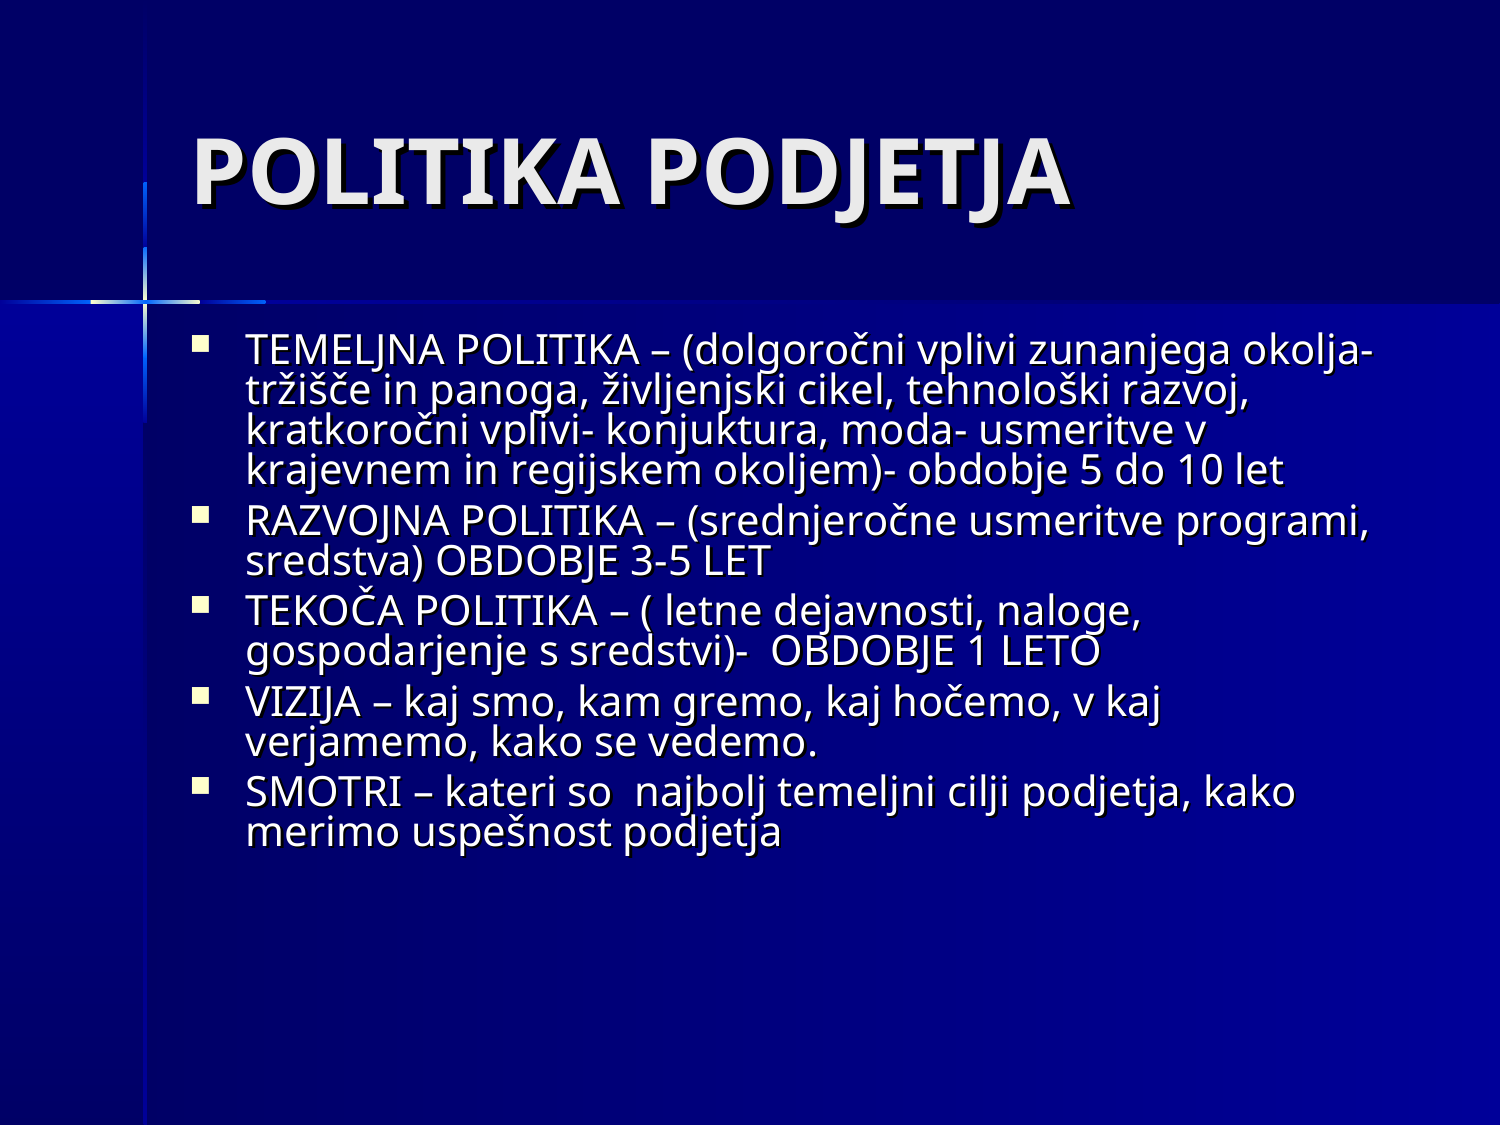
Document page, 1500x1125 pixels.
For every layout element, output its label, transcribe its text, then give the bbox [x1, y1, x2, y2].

title POLITIKA PODJETJA [174, 49, 1413, 285]
list TEMELJNA POLITIKA – (dolgoročni vplivi zunanjega okolja- tržišče in panoga, življenjski cikel, tehnološki razvoj, kratkoročni vplivi- konjuktura, moda- usmeritve v krajevnem in regijskem okoljem)- obdobje 5 do 10 let RAZVOJNA POLITIKA – (srednjeročne usmeritve programi, sredstva) OBDOBJE 3-5 LET TEKOČA POLITIKA – ( letne dejavnosti, naloge, gospodarjenje s sredstvi)- OBDOBJE 1 LETO VIZIJA – kaj smo, kam gremo, kaj hočemo, v kaj verjamemo, kako se vedemo. SMOTRI – kateri so najbolj temeljni cilji podjetja, kako merimo uspešnost podjetja [174, 324, 1413, 1001]
